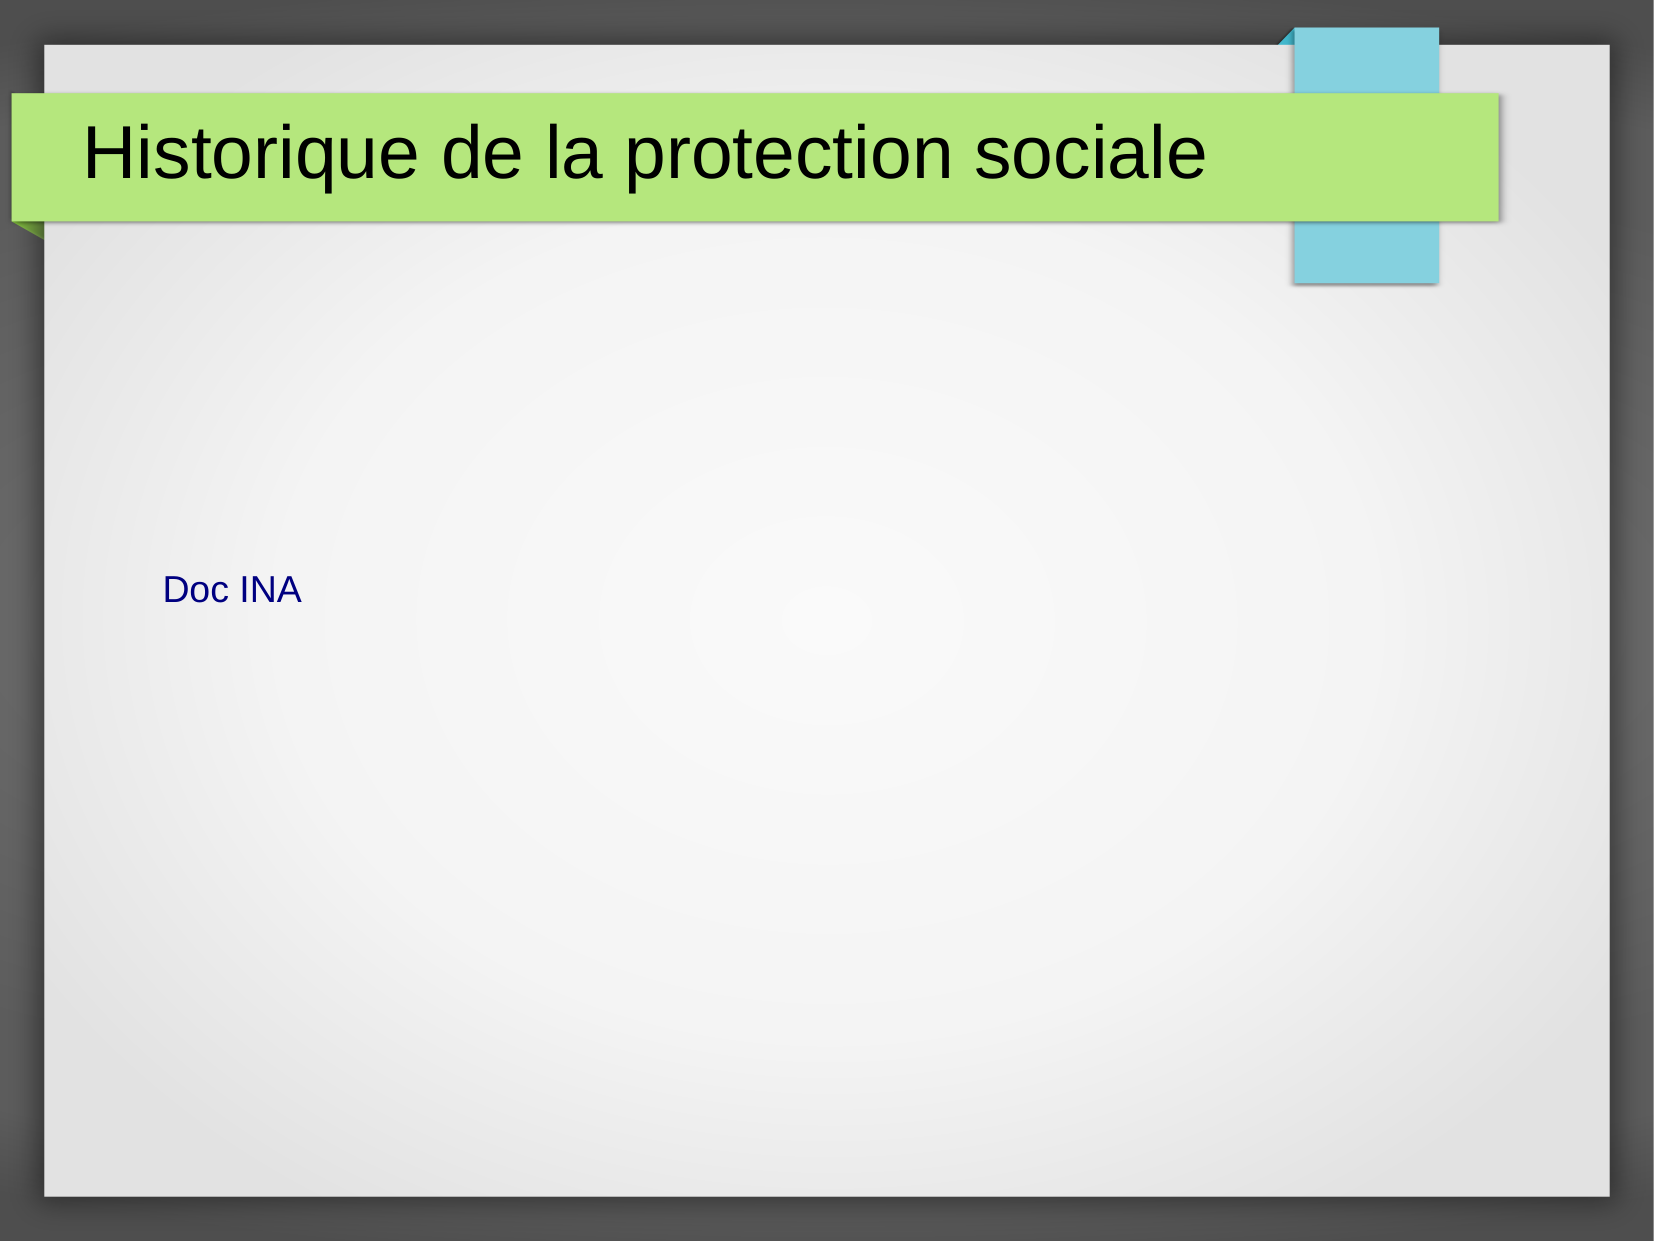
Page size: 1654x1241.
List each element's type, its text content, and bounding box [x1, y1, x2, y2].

text_box Doc INA [147, 561, 1004, 618]
title Historique de la protection sociale [82, 49, 1571, 257]
picture [0, 0, 1654, 1241]
